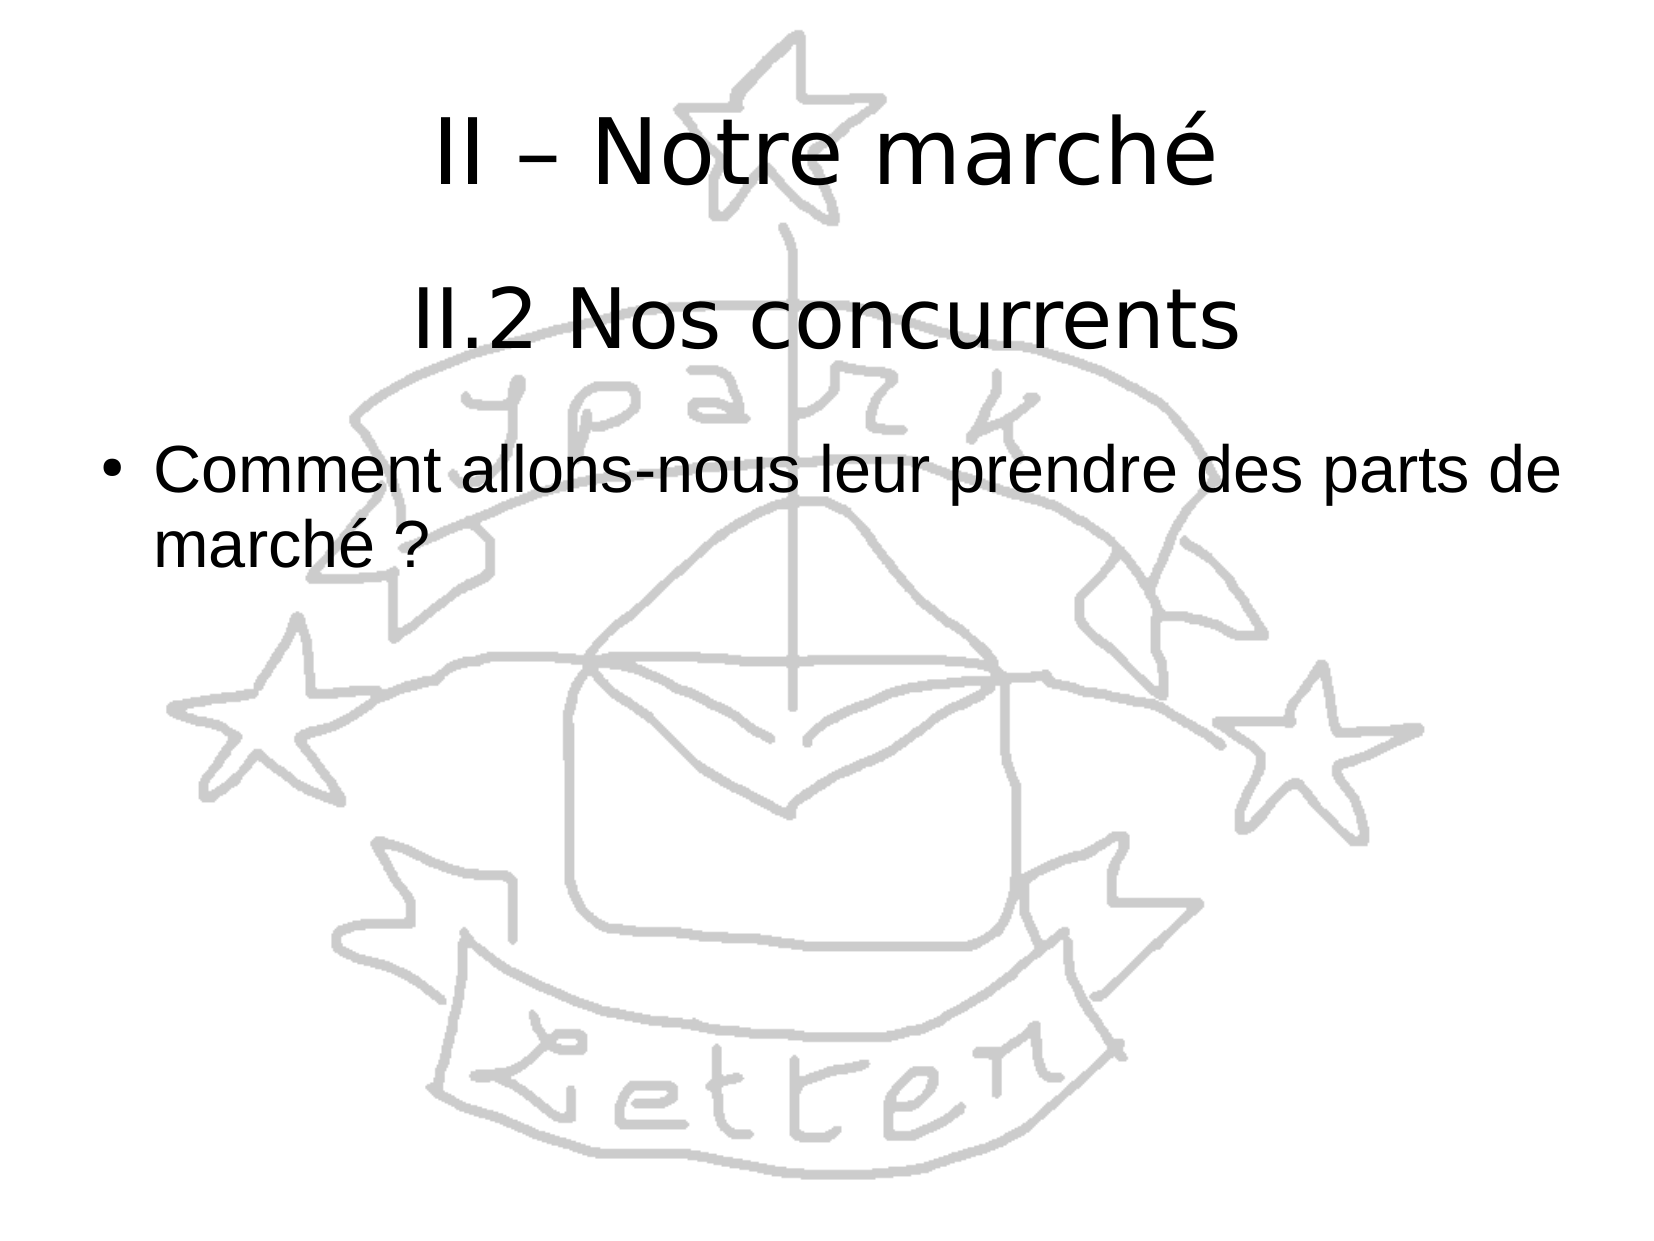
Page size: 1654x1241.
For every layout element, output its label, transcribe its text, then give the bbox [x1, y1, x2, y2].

picture [29, 361, 1648, 1241]
list Comment allons-nous leur prendre des parts de marché ? [82, 431, 1571, 1152]
title II – Notre marché [82, 49, 1571, 257]
picture [29, 11, 1648, 263]
text_box II.2 Nos concurrents [0, 263, 1654, 361]
